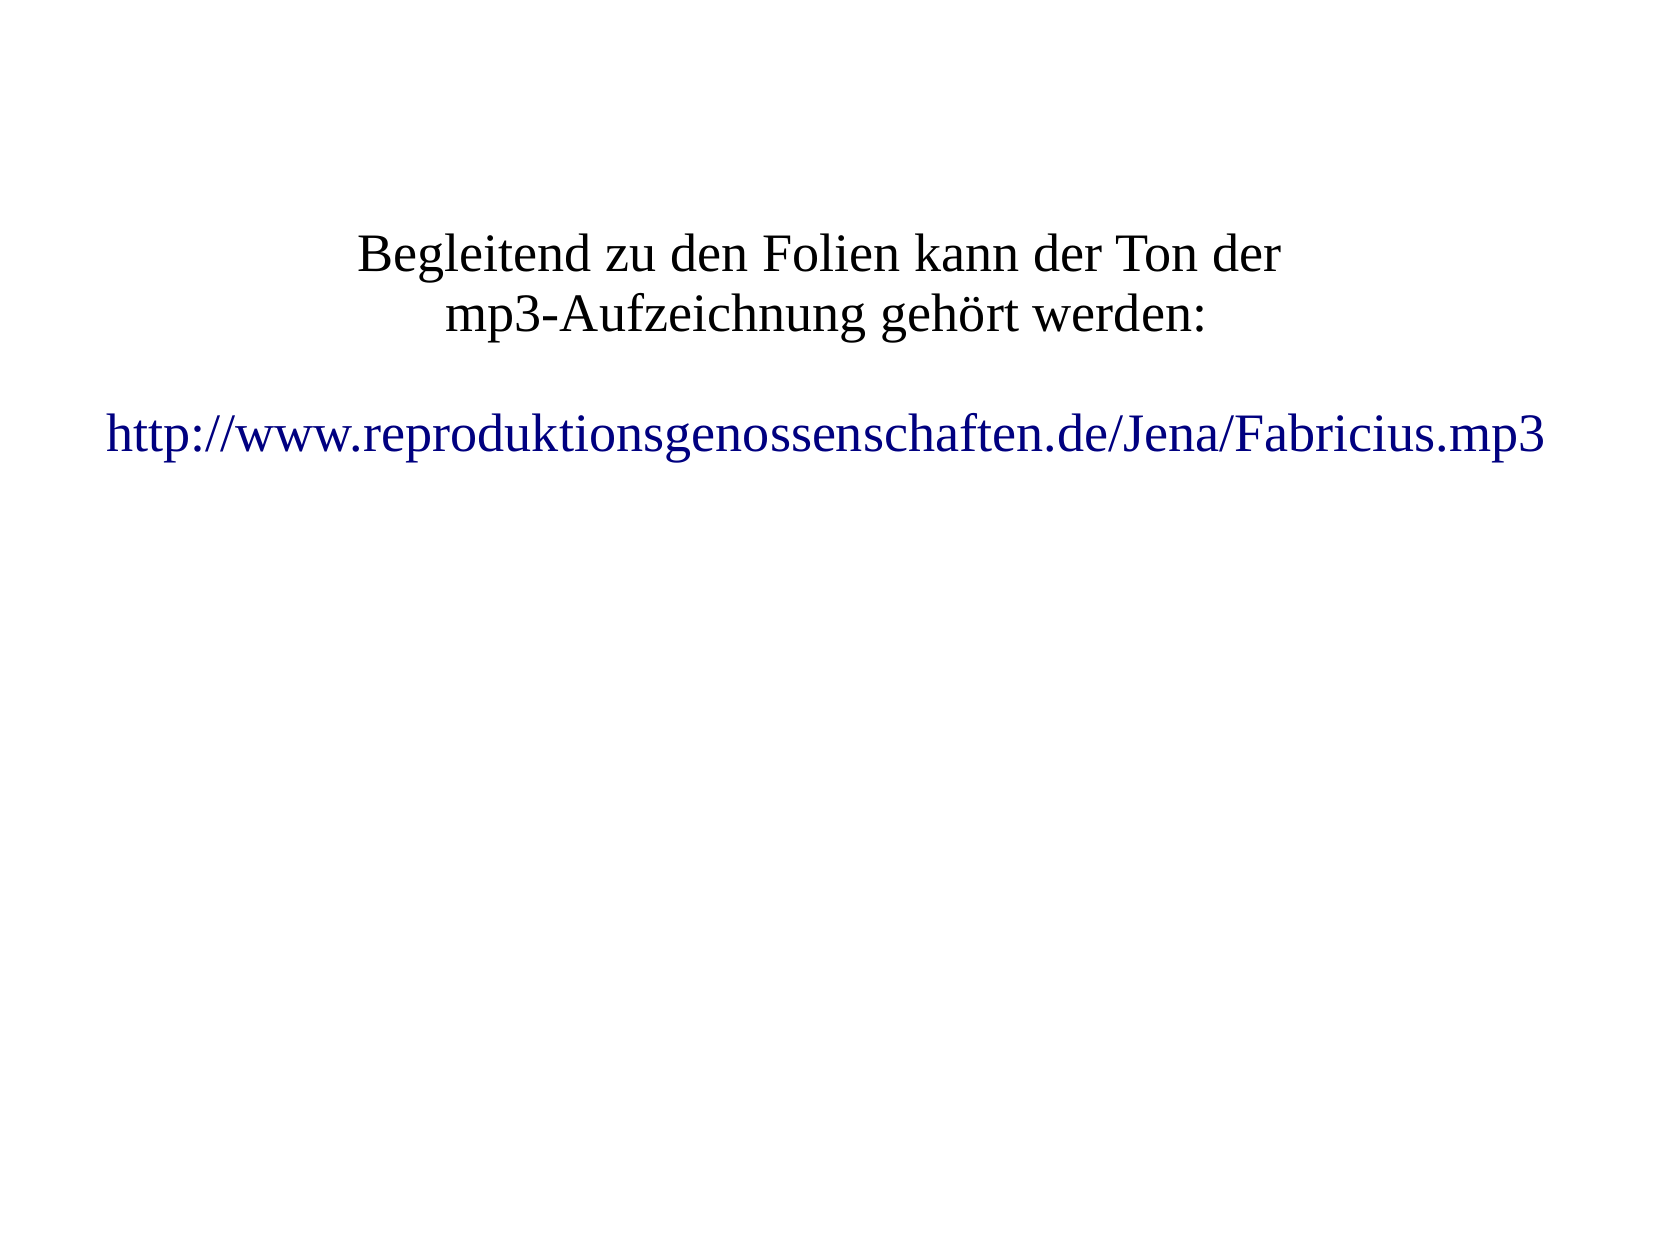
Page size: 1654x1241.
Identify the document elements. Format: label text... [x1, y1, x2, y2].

text_box Begleitend zu den Folien kann der Ton der mp3-Aufzeichnung gehört werden: http://www.reproduktionsgenossenschaften.de/Jena/Fabricius.mp3 [88, 215, 1565, 471]
